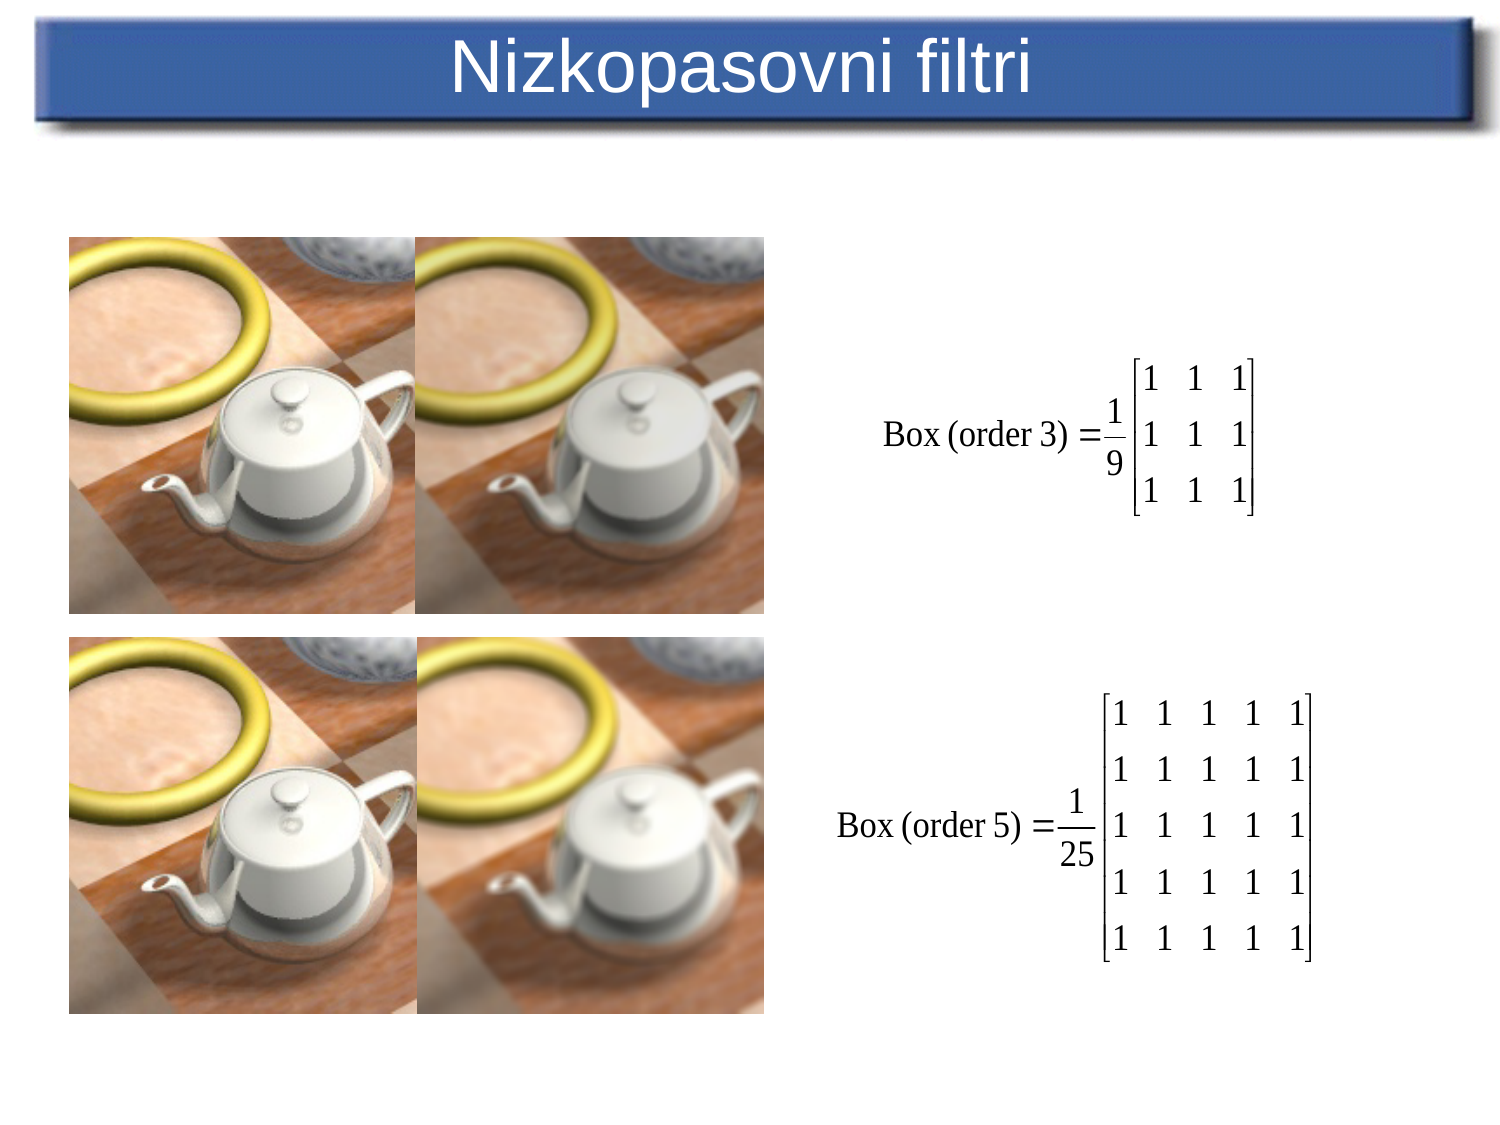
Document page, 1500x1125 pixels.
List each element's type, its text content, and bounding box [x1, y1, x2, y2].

picture [69, 237, 764, 615]
picture [33, 14, 1500, 141]
chart [877, 350, 1267, 525]
picture [69, 637, 764, 1015]
title Nizkopasovni filtri [103, 0, 1379, 126]
chart [830, 687, 1324, 969]
